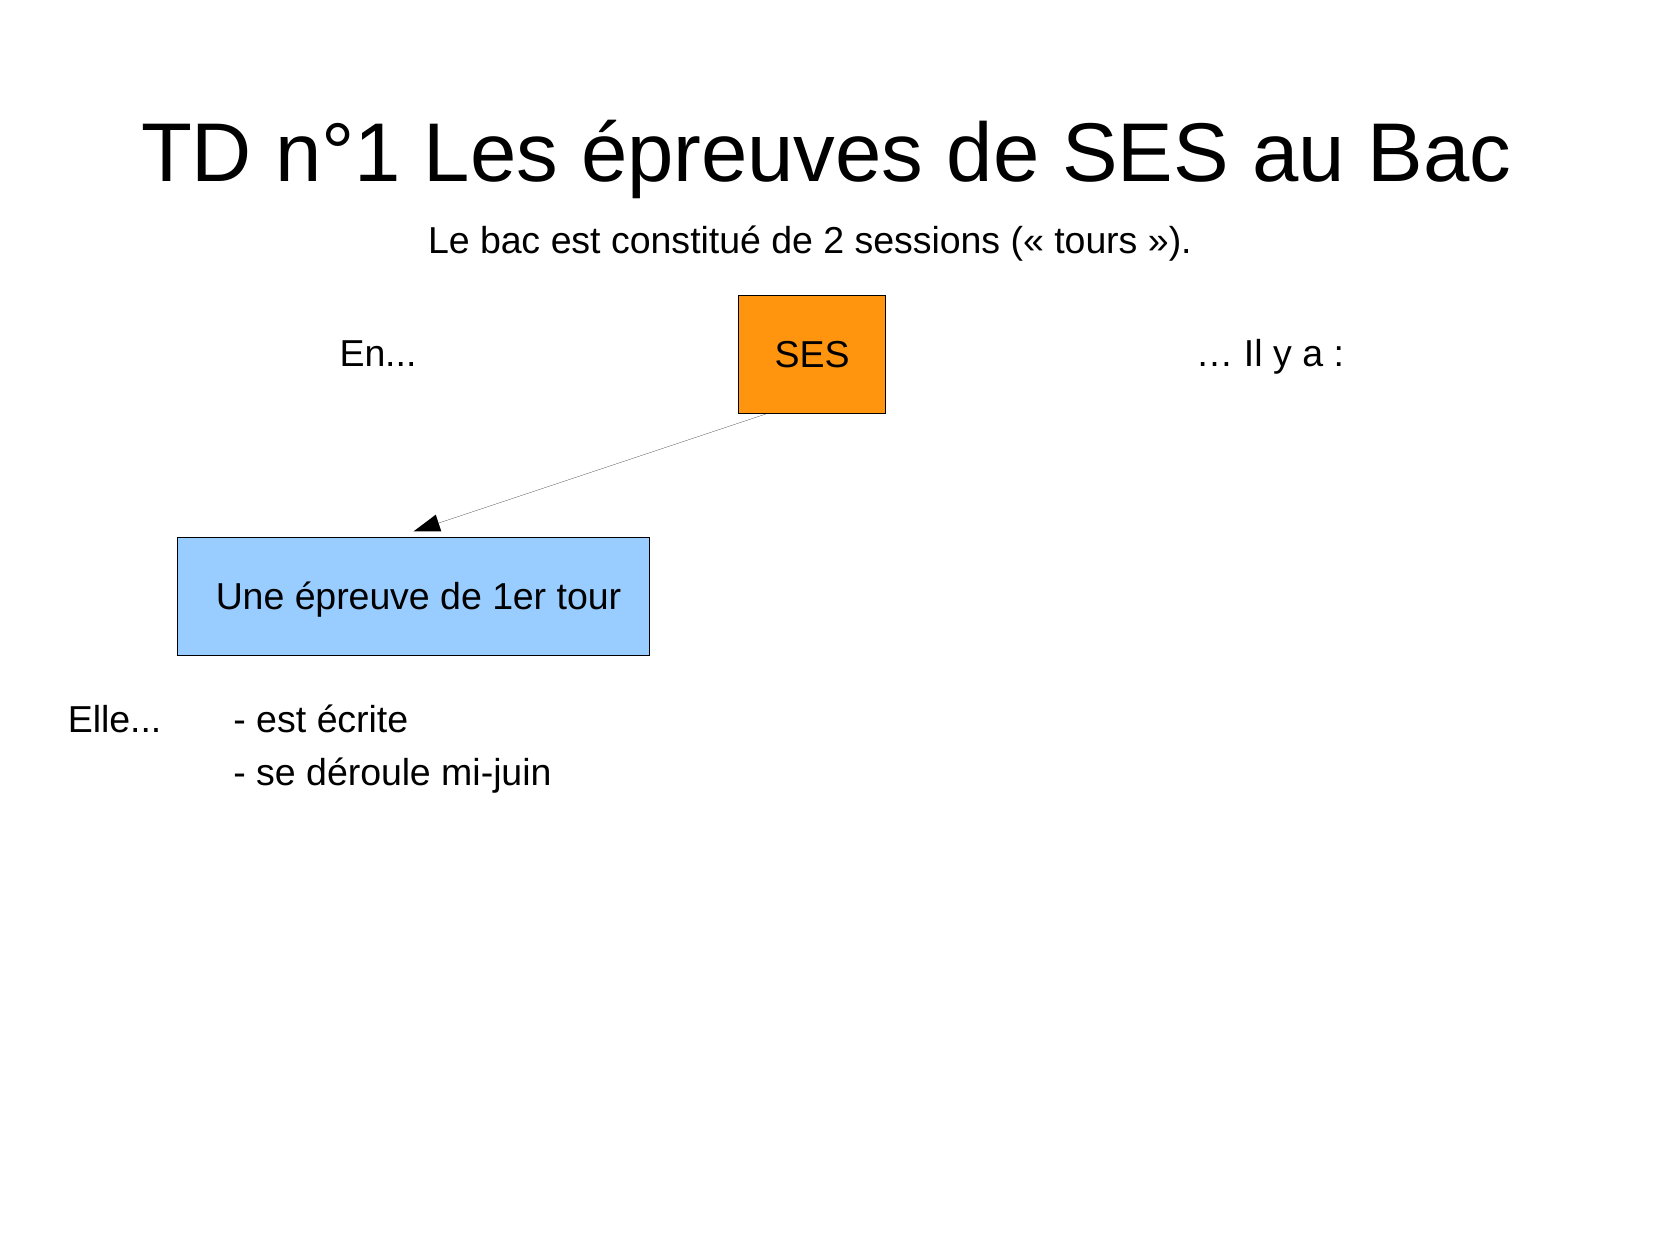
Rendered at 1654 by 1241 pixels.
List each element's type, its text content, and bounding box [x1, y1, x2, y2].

text_box Le bac est constitué de 2 sessions (« tours »). [413, 212, 1209, 270]
title TD n°1 Les épreuves de SES au Bac [82, 49, 1571, 257]
text_box Une épreuve de 1er tour [177, 537, 650, 656]
text_box … Il y a : [1181, 324, 1359, 382]
text_box Elle... [53, 690, 177, 774]
text_box En... [324, 324, 432, 382]
text_box - est écrite [218, 690, 424, 744]
text_box - se déroule mi-juin [218, 744, 568, 801]
text_box SES [738, 295, 886, 414]
